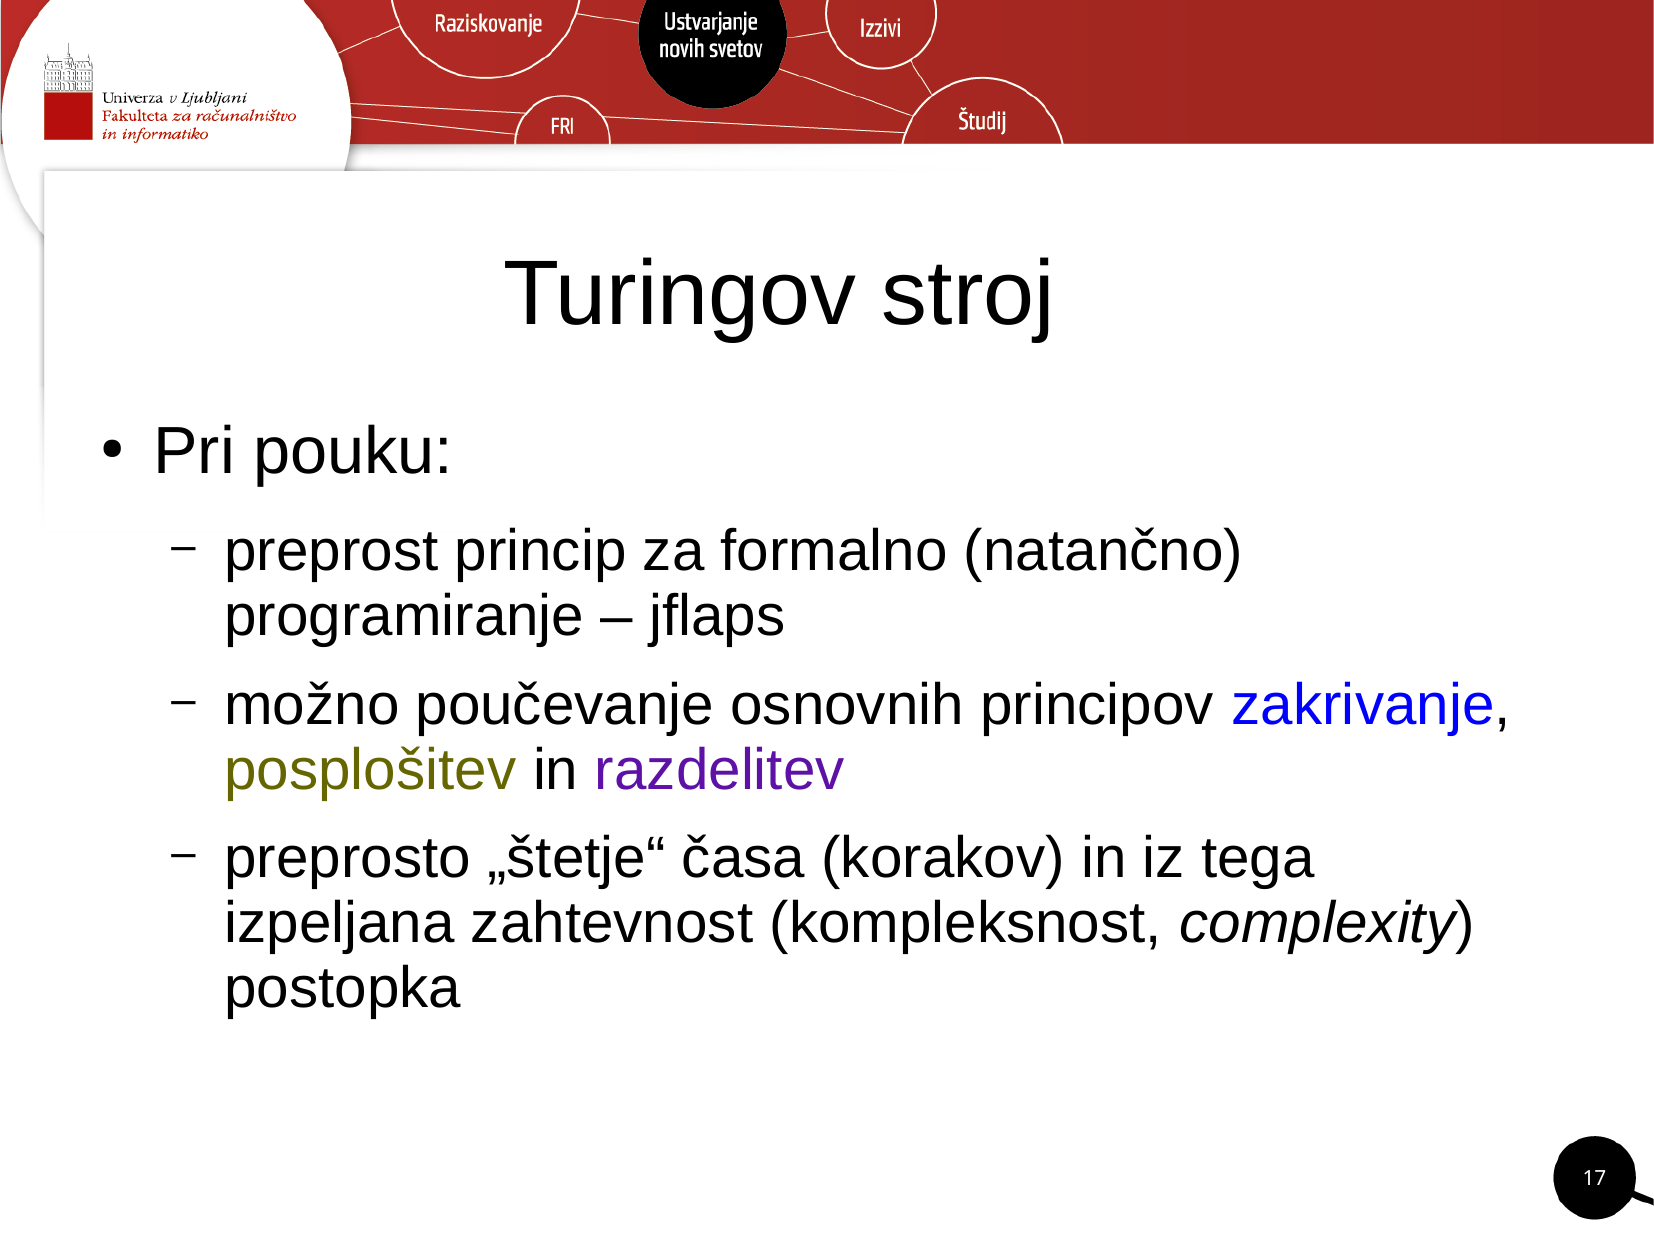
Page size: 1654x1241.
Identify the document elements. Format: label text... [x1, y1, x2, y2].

picture [0, 0, 1654, 1241]
text_box <številka> [1553, 1145, 1636, 1212]
title Turingov stroj [35, 188, 1524, 397]
list Pri pouku: preprost princip za formalno (natančno) programiranje – jflaps možno poučevanje osnovnih principov zakrivanje, posplošitev in razdelitev preprosto „štetje“ časa (korakov) in iz tega izpeljana zahtevnost (kompleksnost, complexity) postopka [82, 413, 1538, 1010]
